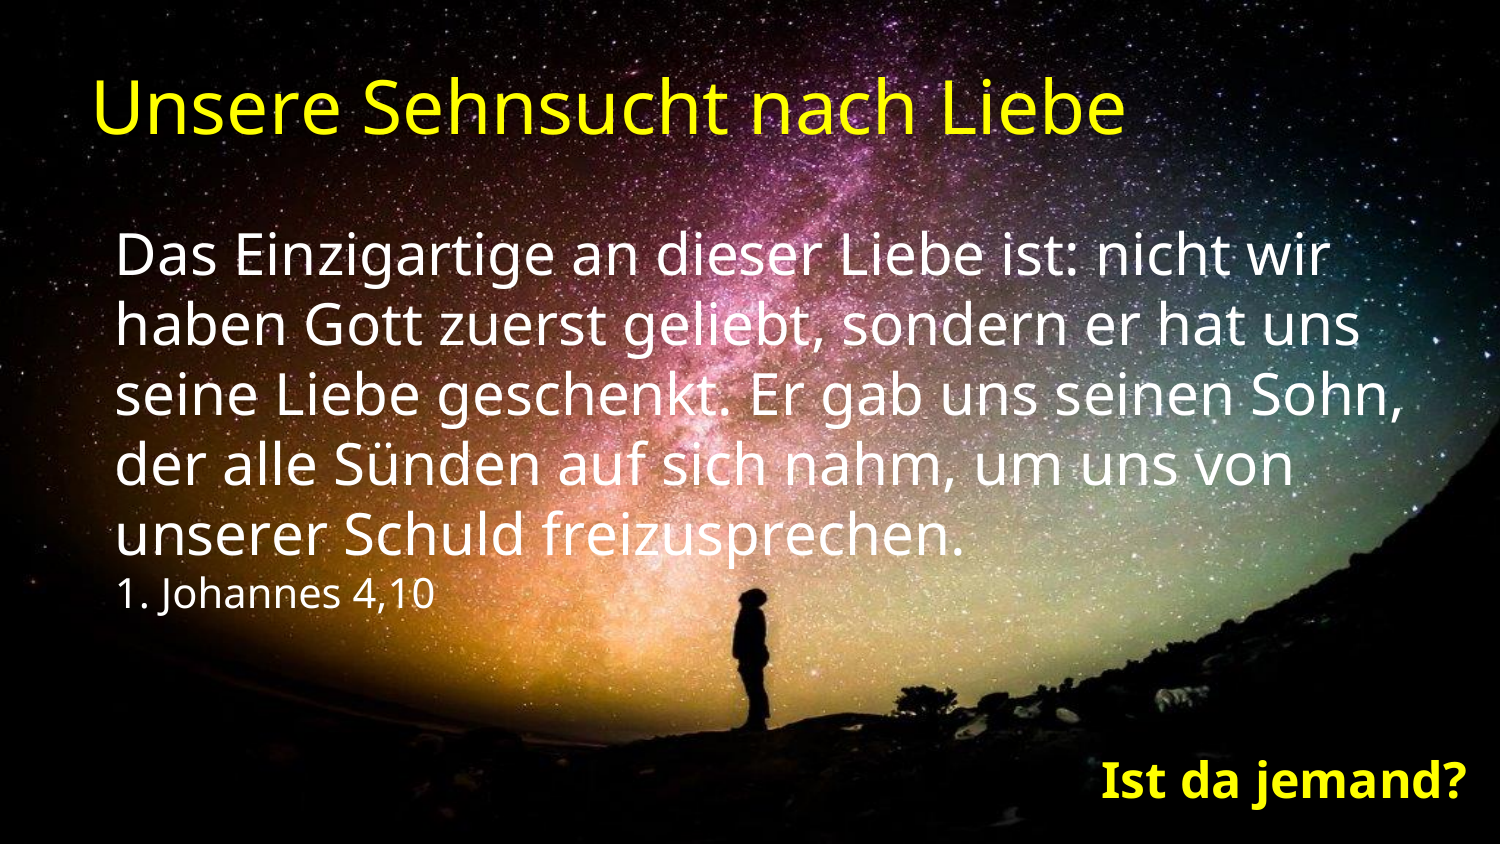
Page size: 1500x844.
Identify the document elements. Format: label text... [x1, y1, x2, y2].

text_box Ist da jemand? [1021, 740, 1483, 817]
text_box Das Einzigartige an dieser Liebe ist: nicht wir haben Gott zuerst geliebt, sondern er hat uns seine Liebe geschenkt. Er gab uns seinen Sohn, der alle Sünden auf sich nahm, um uns von unserer Schuld freizusprechen. 1. Johannes 4,10 [100, 209, 1471, 625]
list [76, 185, 1427, 777]
picture [0, 0, 1500, 844]
title Unsere Sehnsucht nach Liebe [75, 33, 1471, 175]
